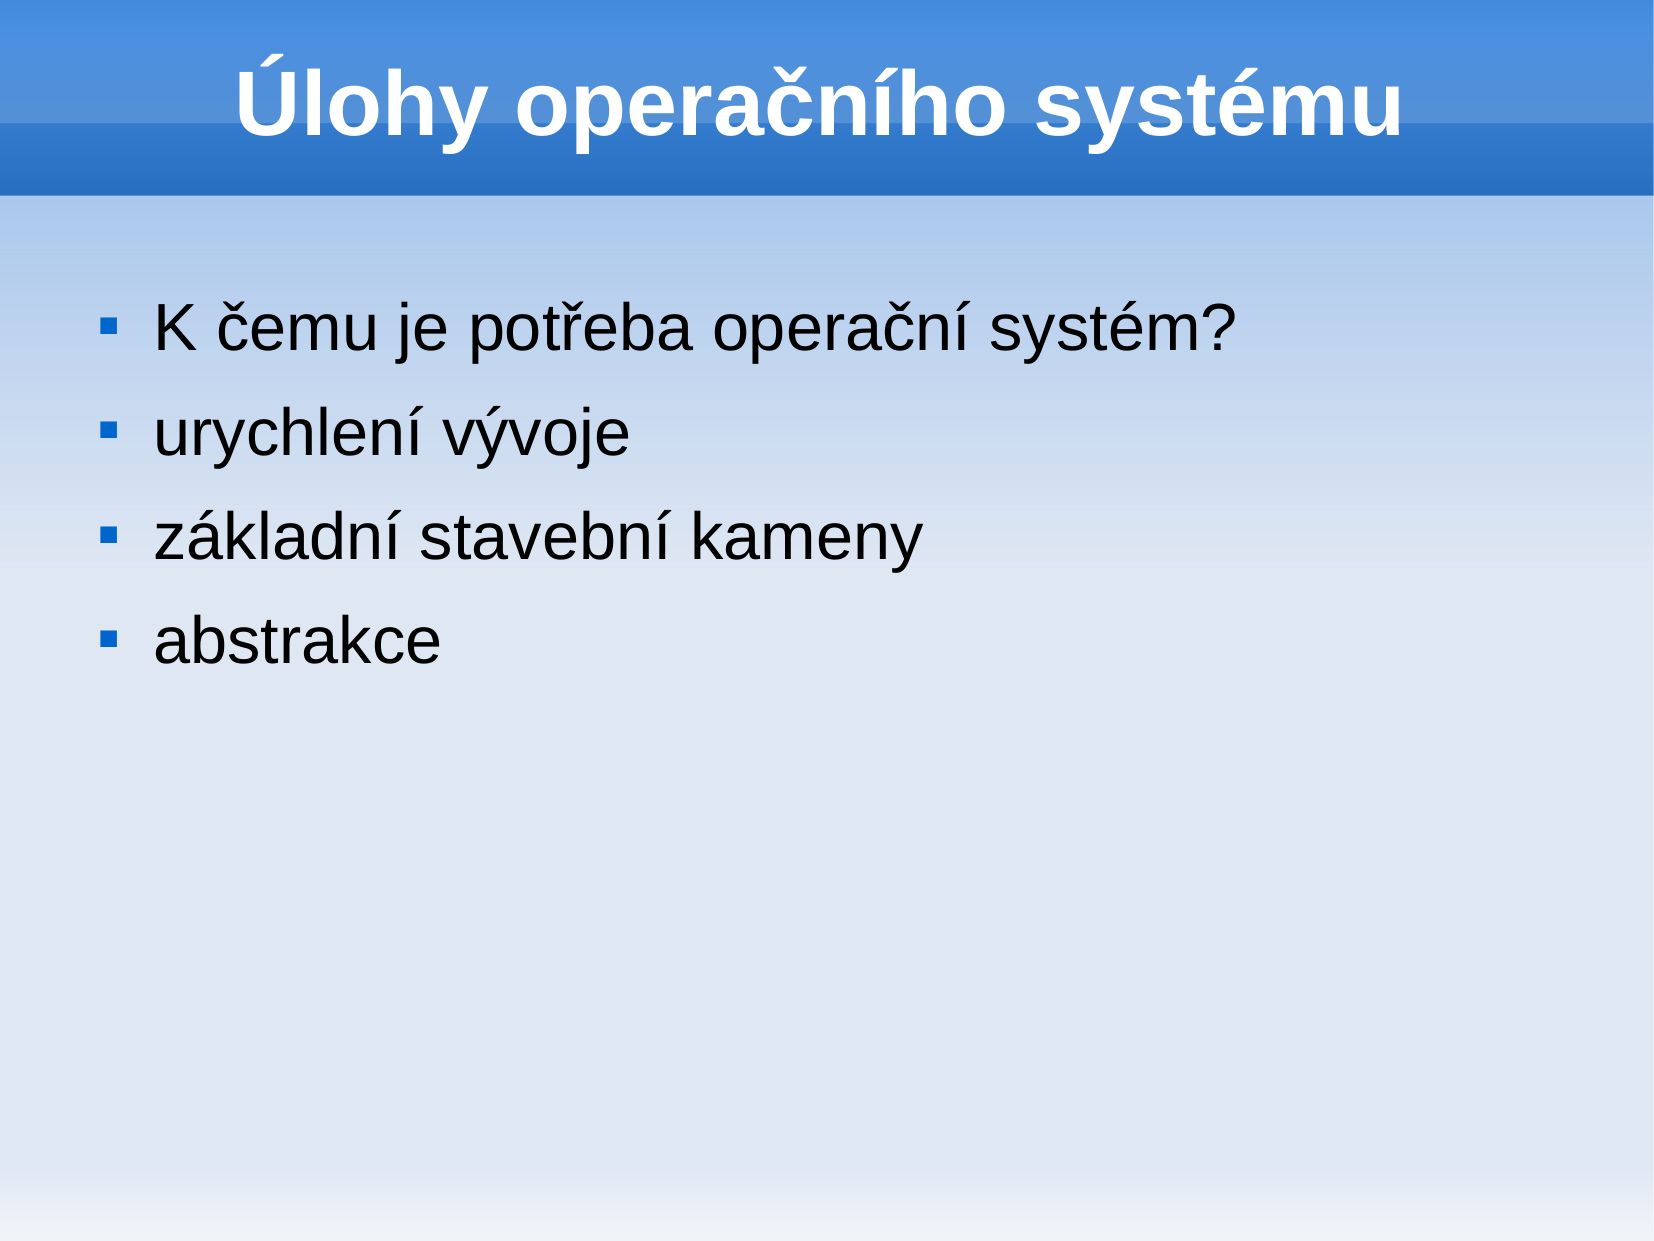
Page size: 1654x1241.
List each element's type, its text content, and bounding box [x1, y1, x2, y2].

picture [0, 0, 1654, 1241]
title Úlohy operačního systému [76, 0, 1565, 208]
list K čemu je potřeba operační systém? urychlení vývoje základní stavební kameny abstrakce [82, 290, 1571, 1109]
